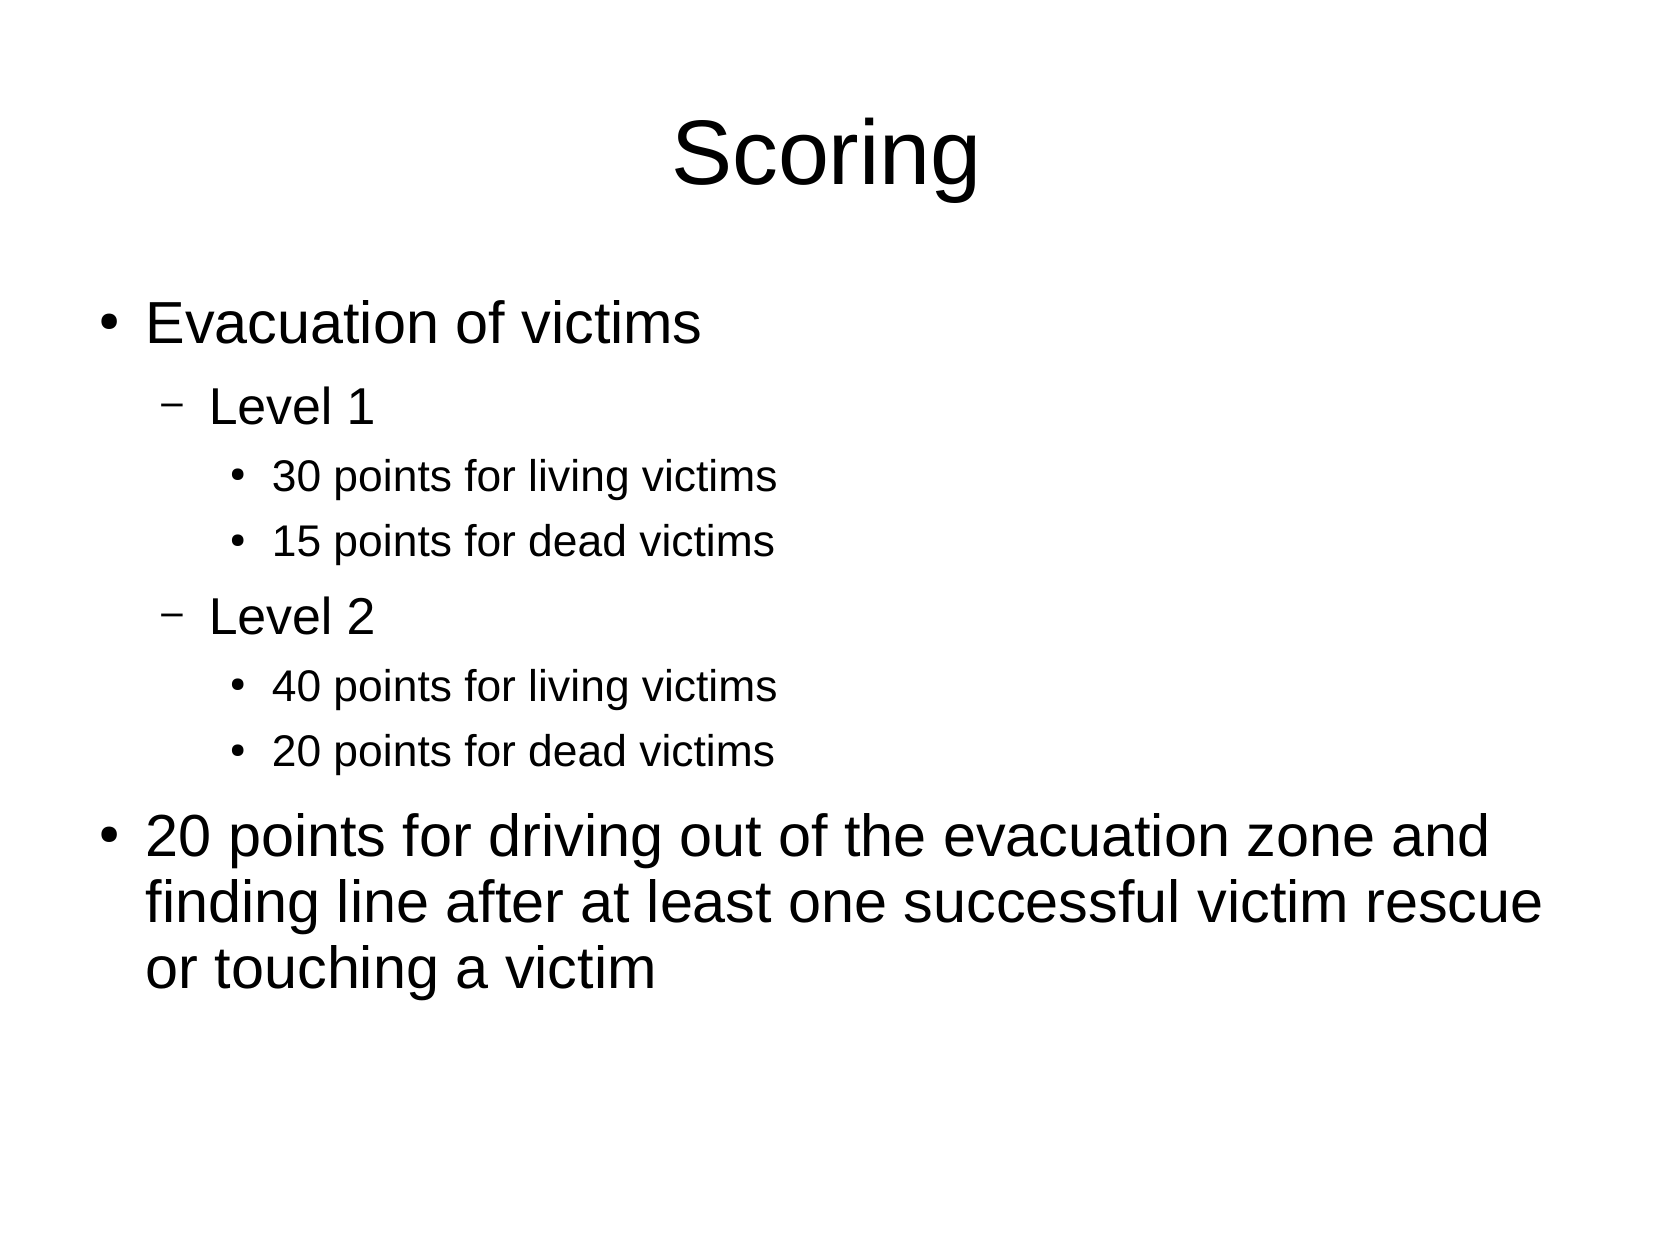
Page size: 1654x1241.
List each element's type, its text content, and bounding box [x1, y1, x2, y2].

title Scoring [82, 49, 1571, 257]
list Evacuation of victims Level 1 30 points for living victims 15 points for dead victims Level 2 40 points for living victims 20 points for dead victims 20 points for driving out of the evacuation zone and finding line after at least one successful victim rescue or touching a victim [82, 290, 1571, 1010]
